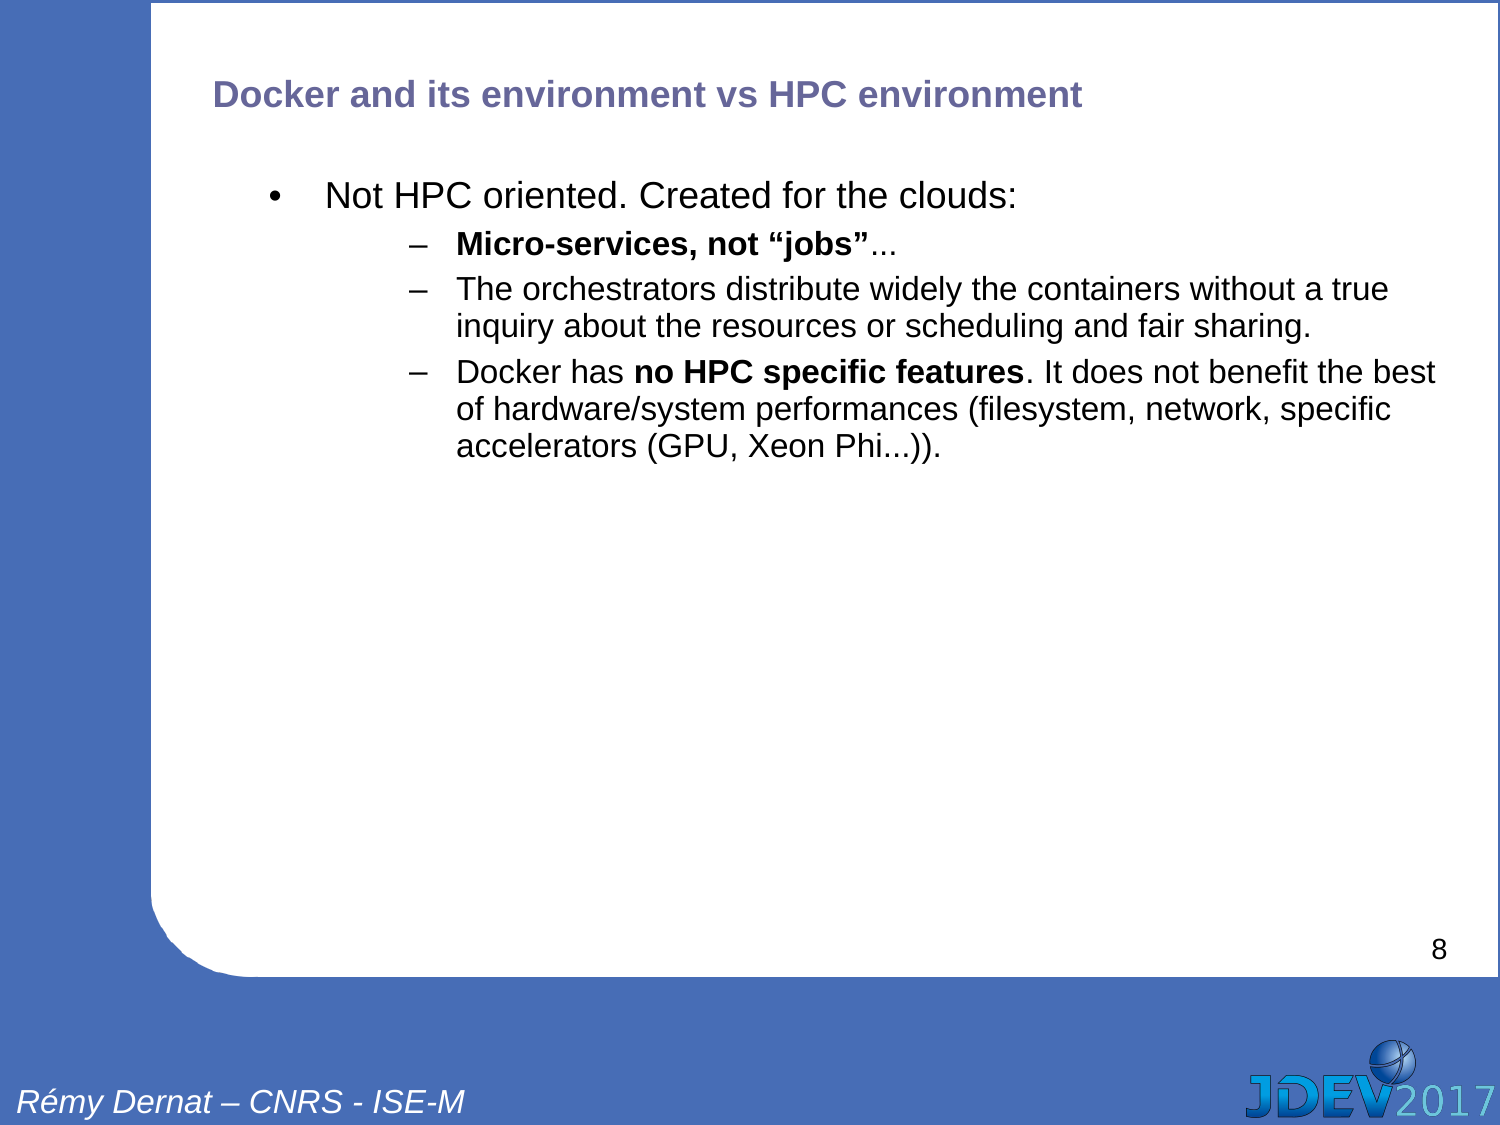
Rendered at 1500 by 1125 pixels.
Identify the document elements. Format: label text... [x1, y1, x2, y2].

title Docker and its environment vs HPC environment [212, 24, 1447, 164]
picture [0, 0, 1500, 1125]
text_box Rémy Dernat – CNRS - ISE-M [0, 1075, 488, 1125]
list Not HPC oriented. Created for the clouds: Micro-services, not “jobs”... The orchestrators distribute widely the containers without a true inquiry about the resources or scheduling and fair sharing. Docker has no HPC specific features. It does not benefit the best of hardware/system performances (filesystem, network, specific accelerators (GPU, Xeon Phi...)). [212, 174, 1448, 828]
